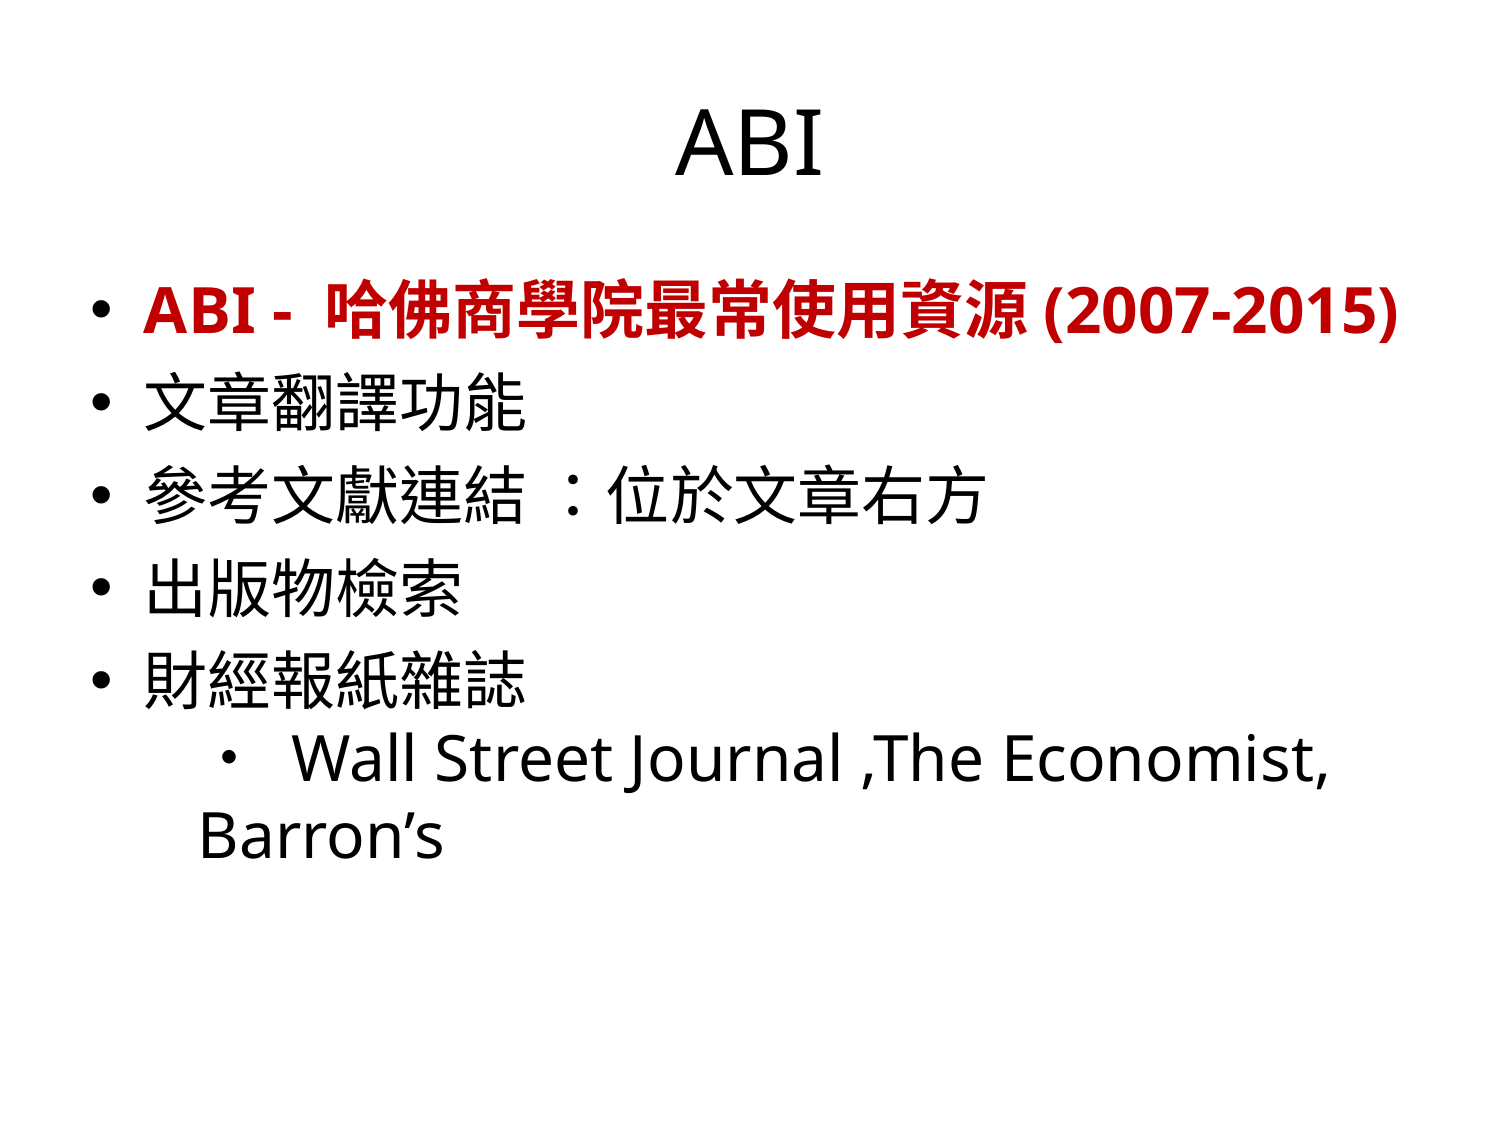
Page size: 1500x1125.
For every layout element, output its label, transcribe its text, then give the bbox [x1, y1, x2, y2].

title ABI [75, 45, 1426, 233]
list ABI - 哈佛商學院最常使用資源(2007-2015) 文章翻譯功能 參考文獻連結 ：位於文章右方 出版物檢索 財經報紙雜誌 • Wall Street Journal ,The Economist, Barron’s [75, 262, 1426, 1005]
